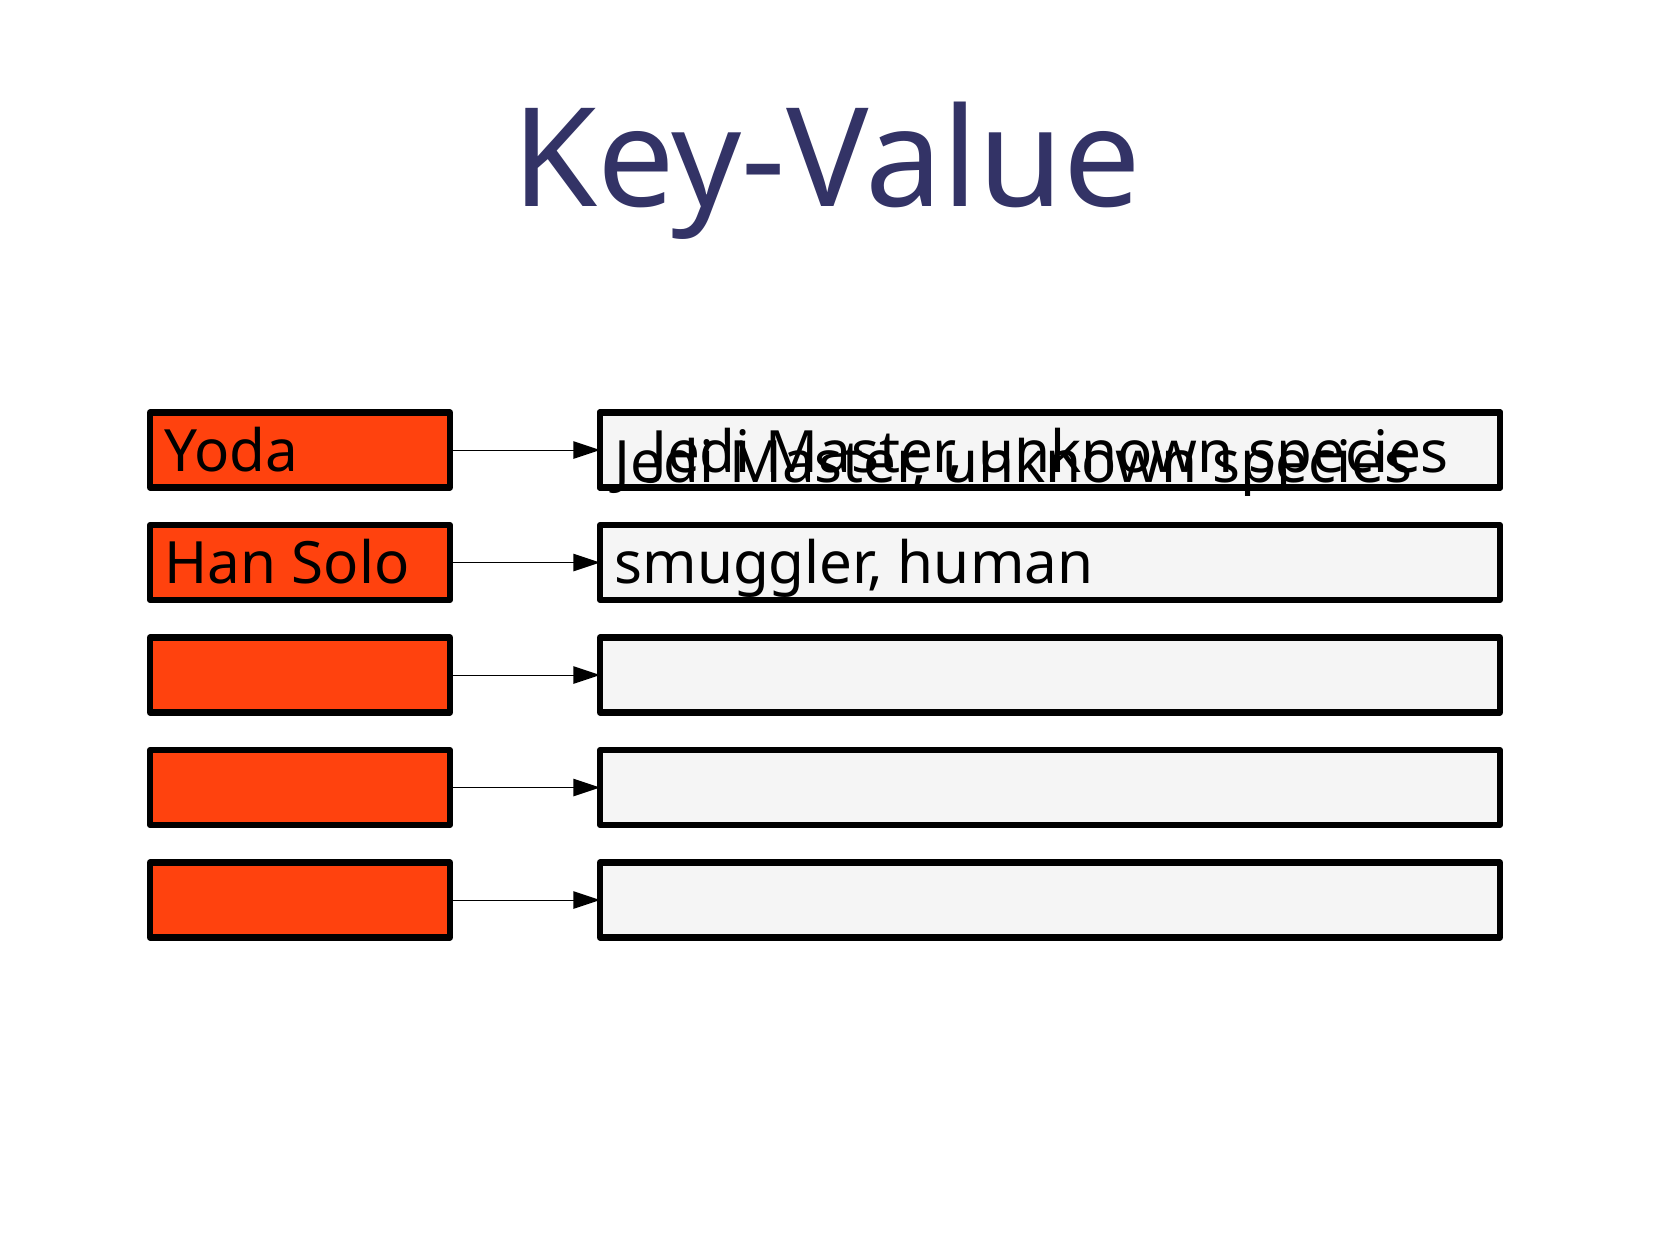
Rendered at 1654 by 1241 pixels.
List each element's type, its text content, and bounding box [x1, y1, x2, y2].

text_box Han Solo [150, 514, 451, 601]
text_box [600, 750, 1501, 826]
title Key-Value [82, 56, 1571, 250]
text_box Jedi Master, unknown species [600, 412, 1506, 502]
text_box Yoda [150, 401, 451, 488]
text_box [600, 637, 1501, 713]
text_box [150, 862, 451, 938]
text_box [150, 637, 451, 713]
text_box smuggler, human [600, 514, 1501, 601]
text_box [150, 750, 451, 826]
text_box [600, 862, 1501, 938]
